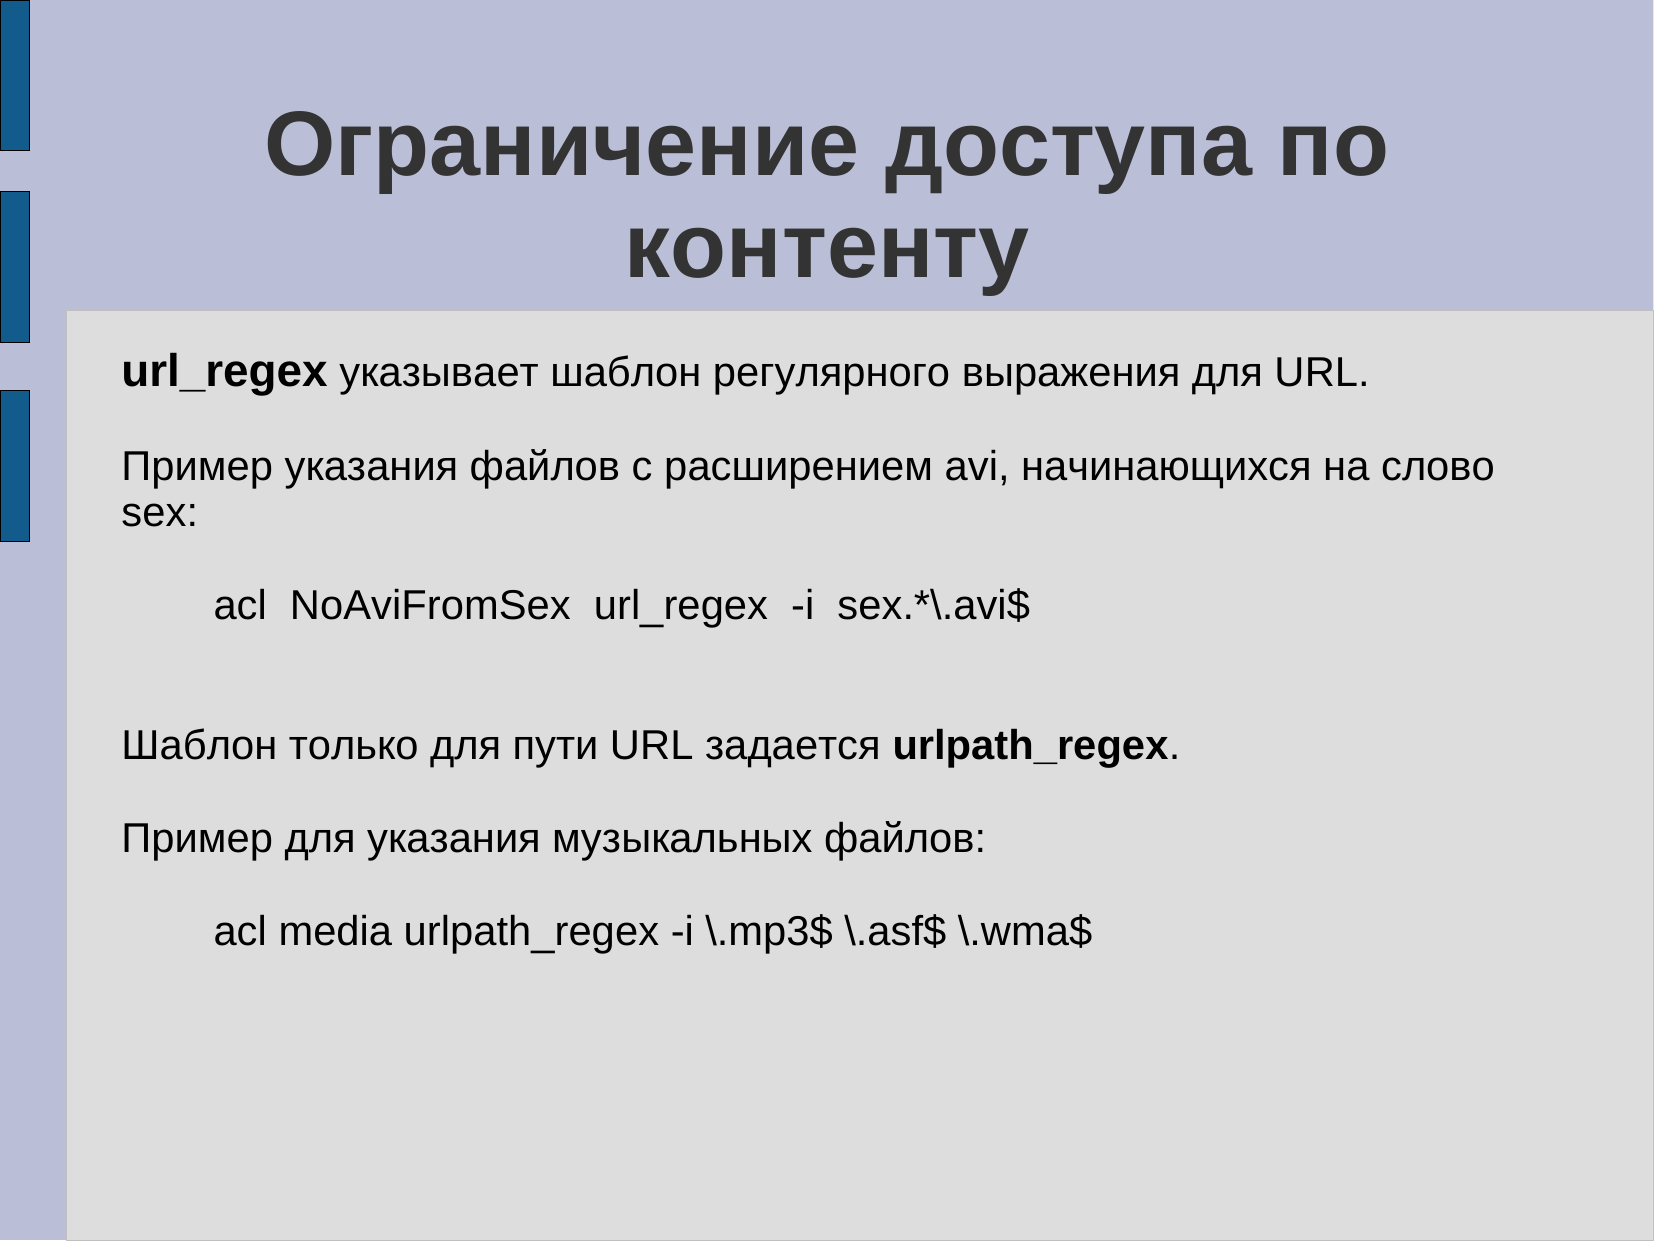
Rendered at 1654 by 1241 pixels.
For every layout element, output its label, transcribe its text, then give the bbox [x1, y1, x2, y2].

title Ограничение доступа по контенту [121, 76, 1534, 313]
list url_regex указывает шаблон регулярного выражения для URL. Пример указания файлов с расширением avi, начинающихся на слово sex: acl NoAviFromSex url_regex -i sex.*\.avi$ Шаблон только для пути URL задается urlpath_regex. Пример для указания музыкальных файлов: acl media urlpath_regex -i \.mp3$ \.asf$ \.wma$ [121, 344, 1534, 1149]
